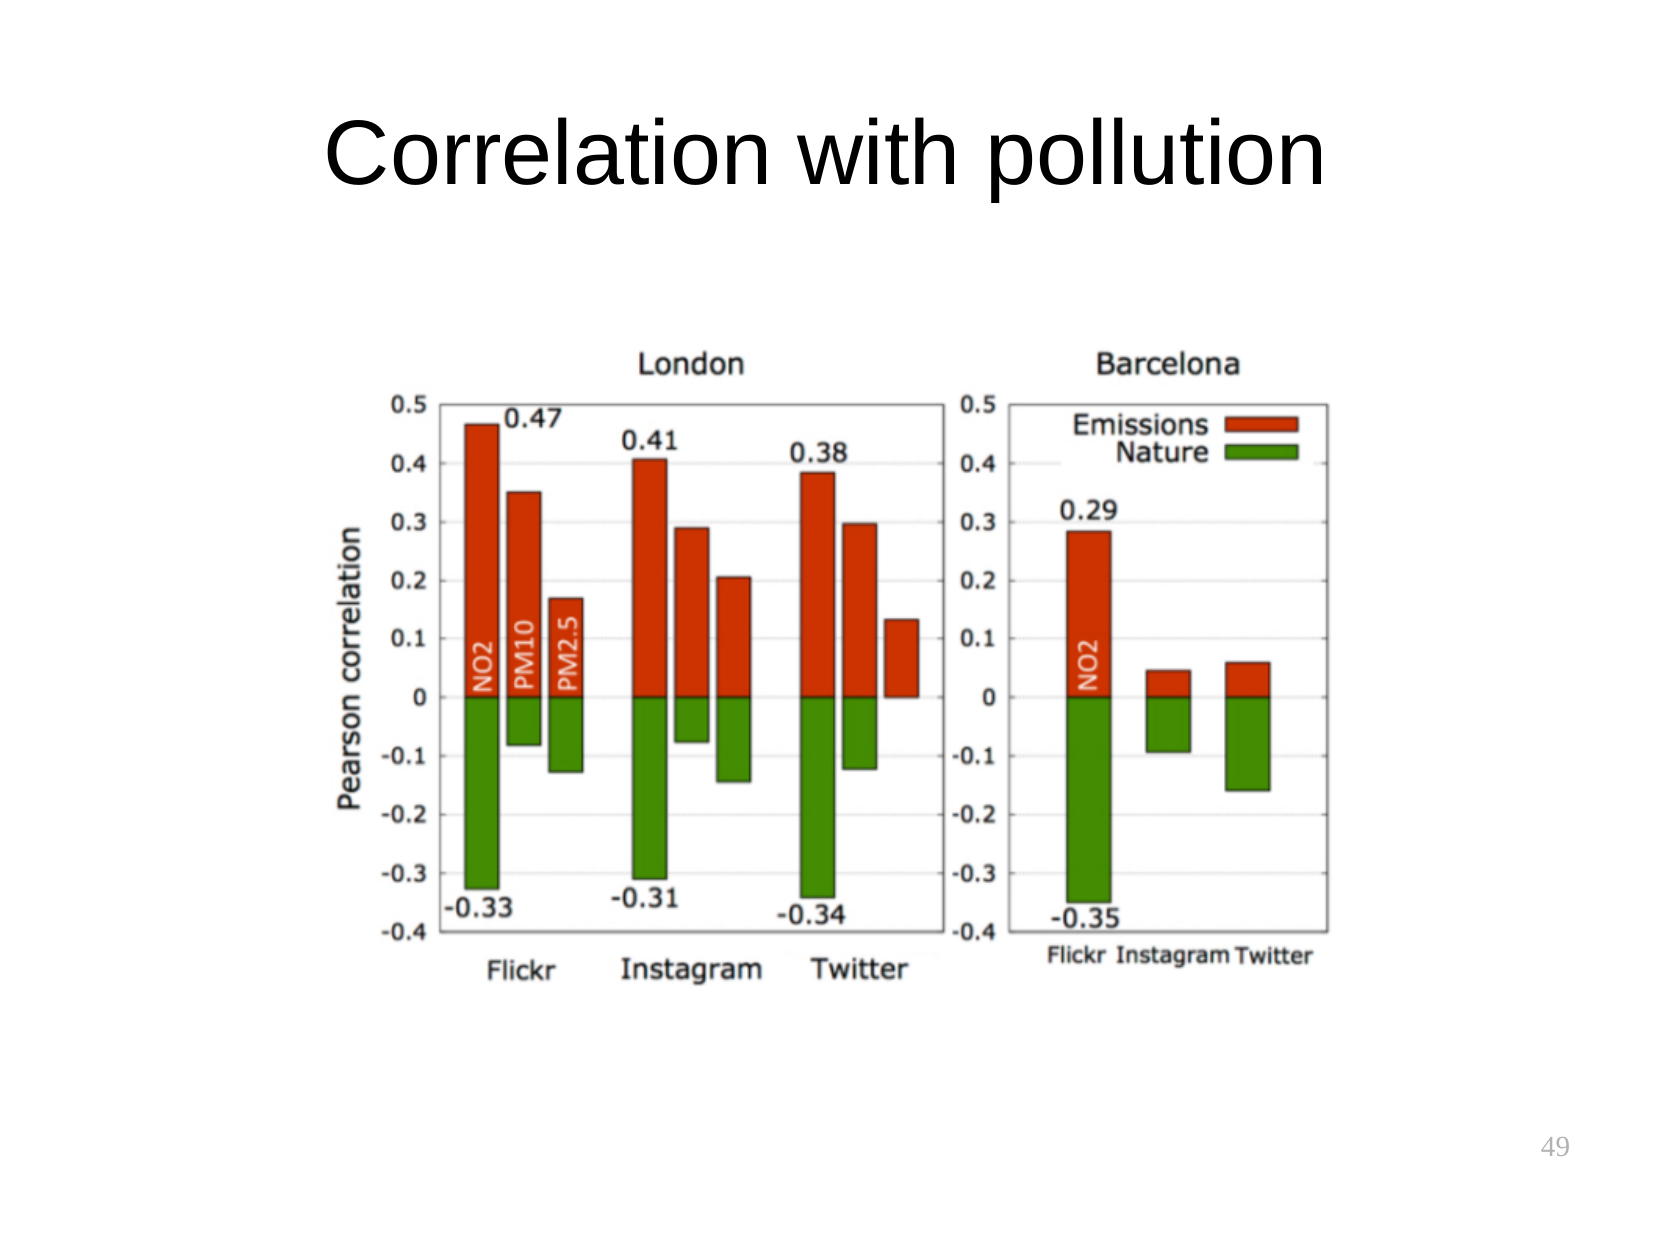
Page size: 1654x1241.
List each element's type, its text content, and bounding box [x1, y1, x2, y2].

title Correlation with pollution [82, 49, 1571, 257]
picture [294, 301, 1359, 1006]
